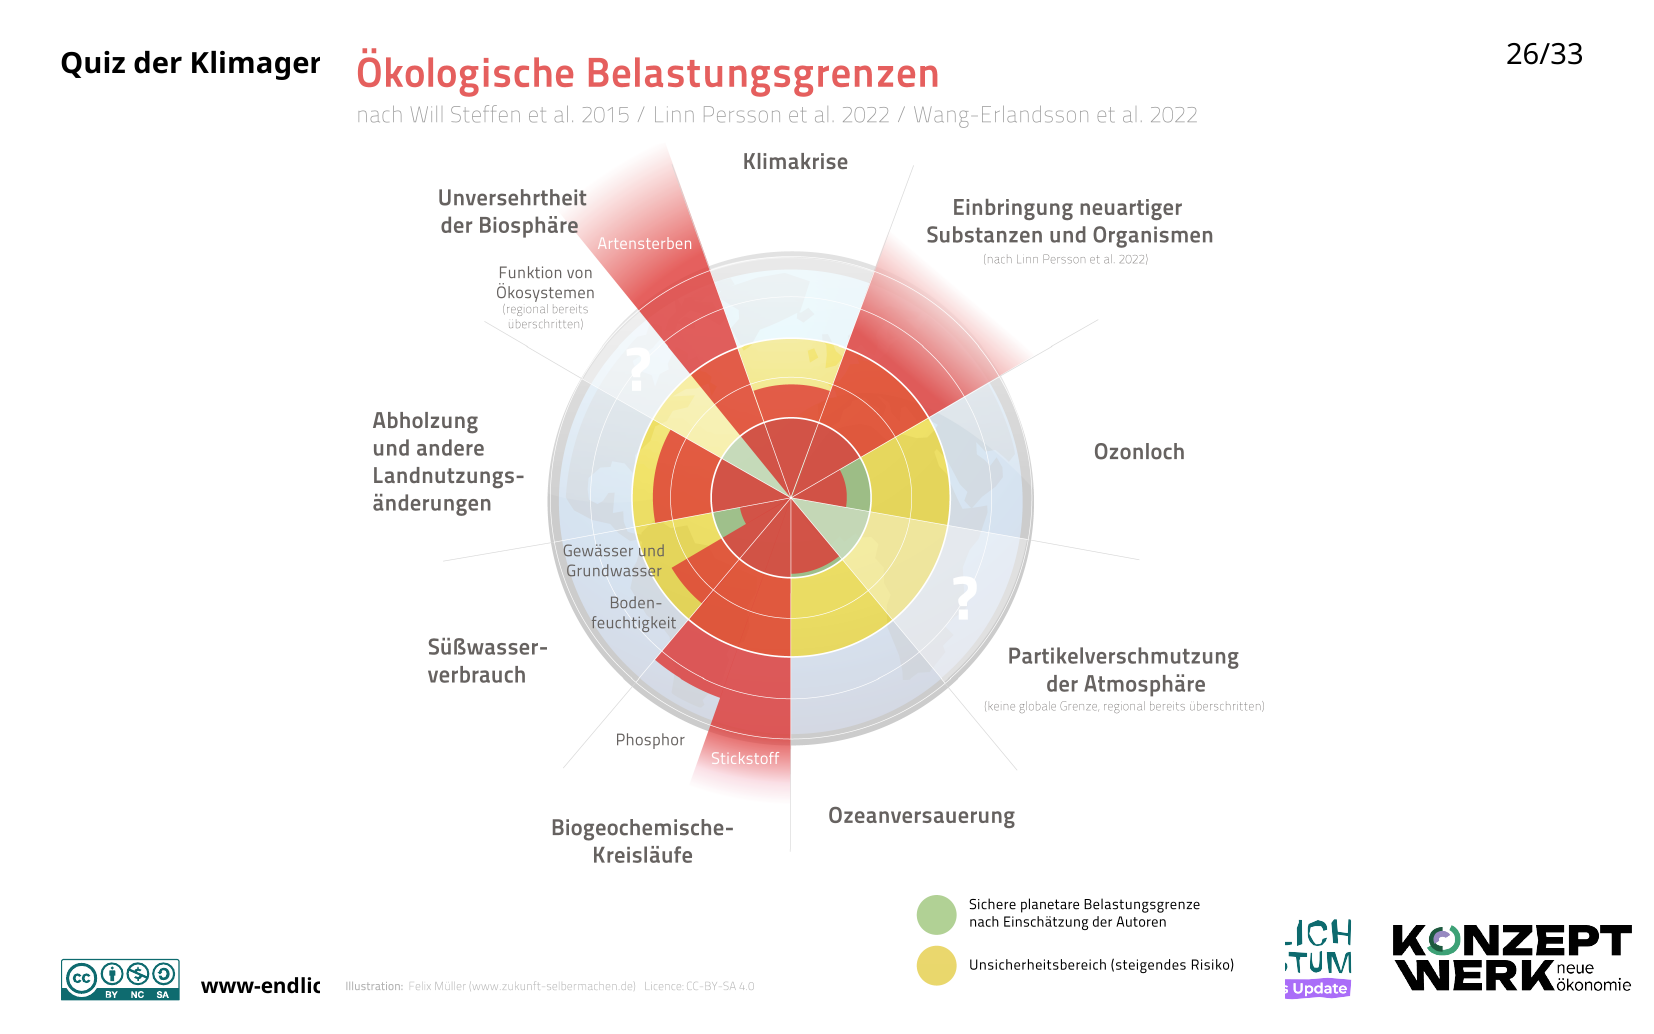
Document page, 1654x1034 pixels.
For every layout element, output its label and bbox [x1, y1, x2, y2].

picture [320, 14, 1374, 1011]
picture [1387, 917, 1636, 997]
